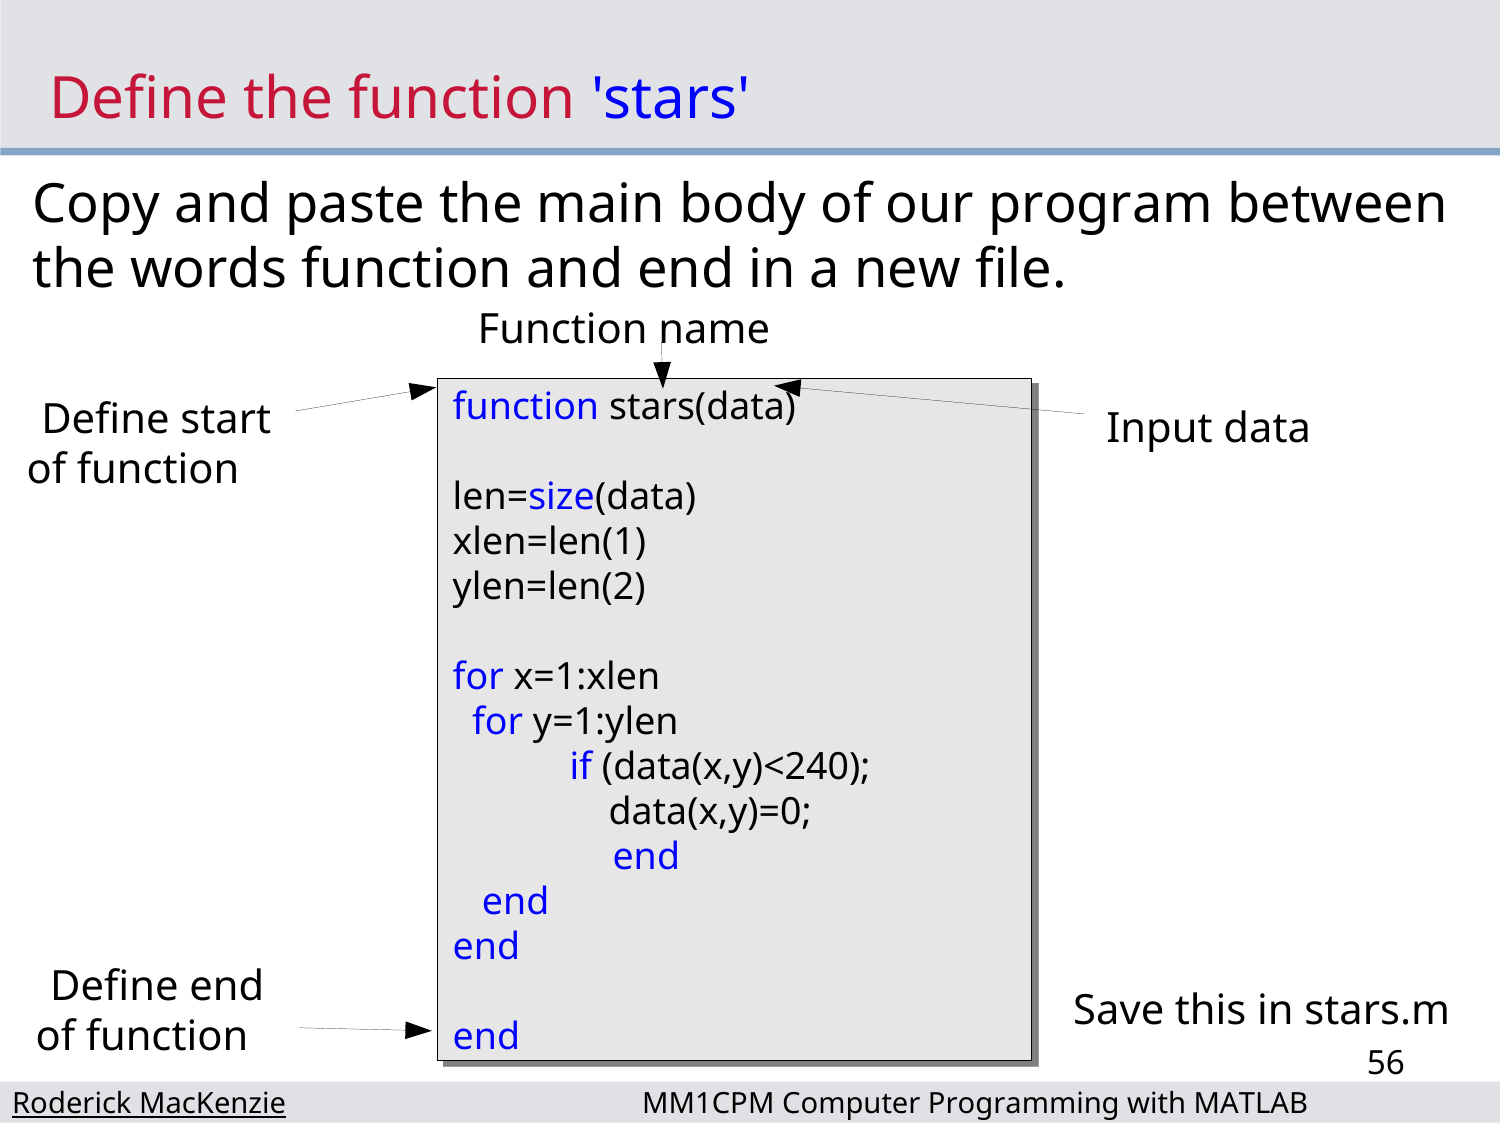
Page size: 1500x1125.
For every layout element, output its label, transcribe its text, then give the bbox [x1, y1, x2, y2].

text_box Save this in stars.m [1043, 975, 1500, 1050]
text_box Function name [448, 306, 1007, 370]
text_box <number> [1352, 1050, 1500, 1111]
title Define the function 'stars' [34, 43, 1494, 149]
text_box Copy and paste the main body of our program between the words function and end in a new file. [17, 160, 1500, 306]
text_box Input data [1076, 392, 1500, 468]
text_box Define end of function [20, 951, 323, 1067]
text_box function stars(data) len=size(data) xlen=len(1) ylen=len(2) for x=1:xlen for y=1:ylen if (data(x,y)<240); data(x,y)=0; end end end end [437, 378, 1032, 1061]
text_box Define start of function [11, 384, 314, 500]
